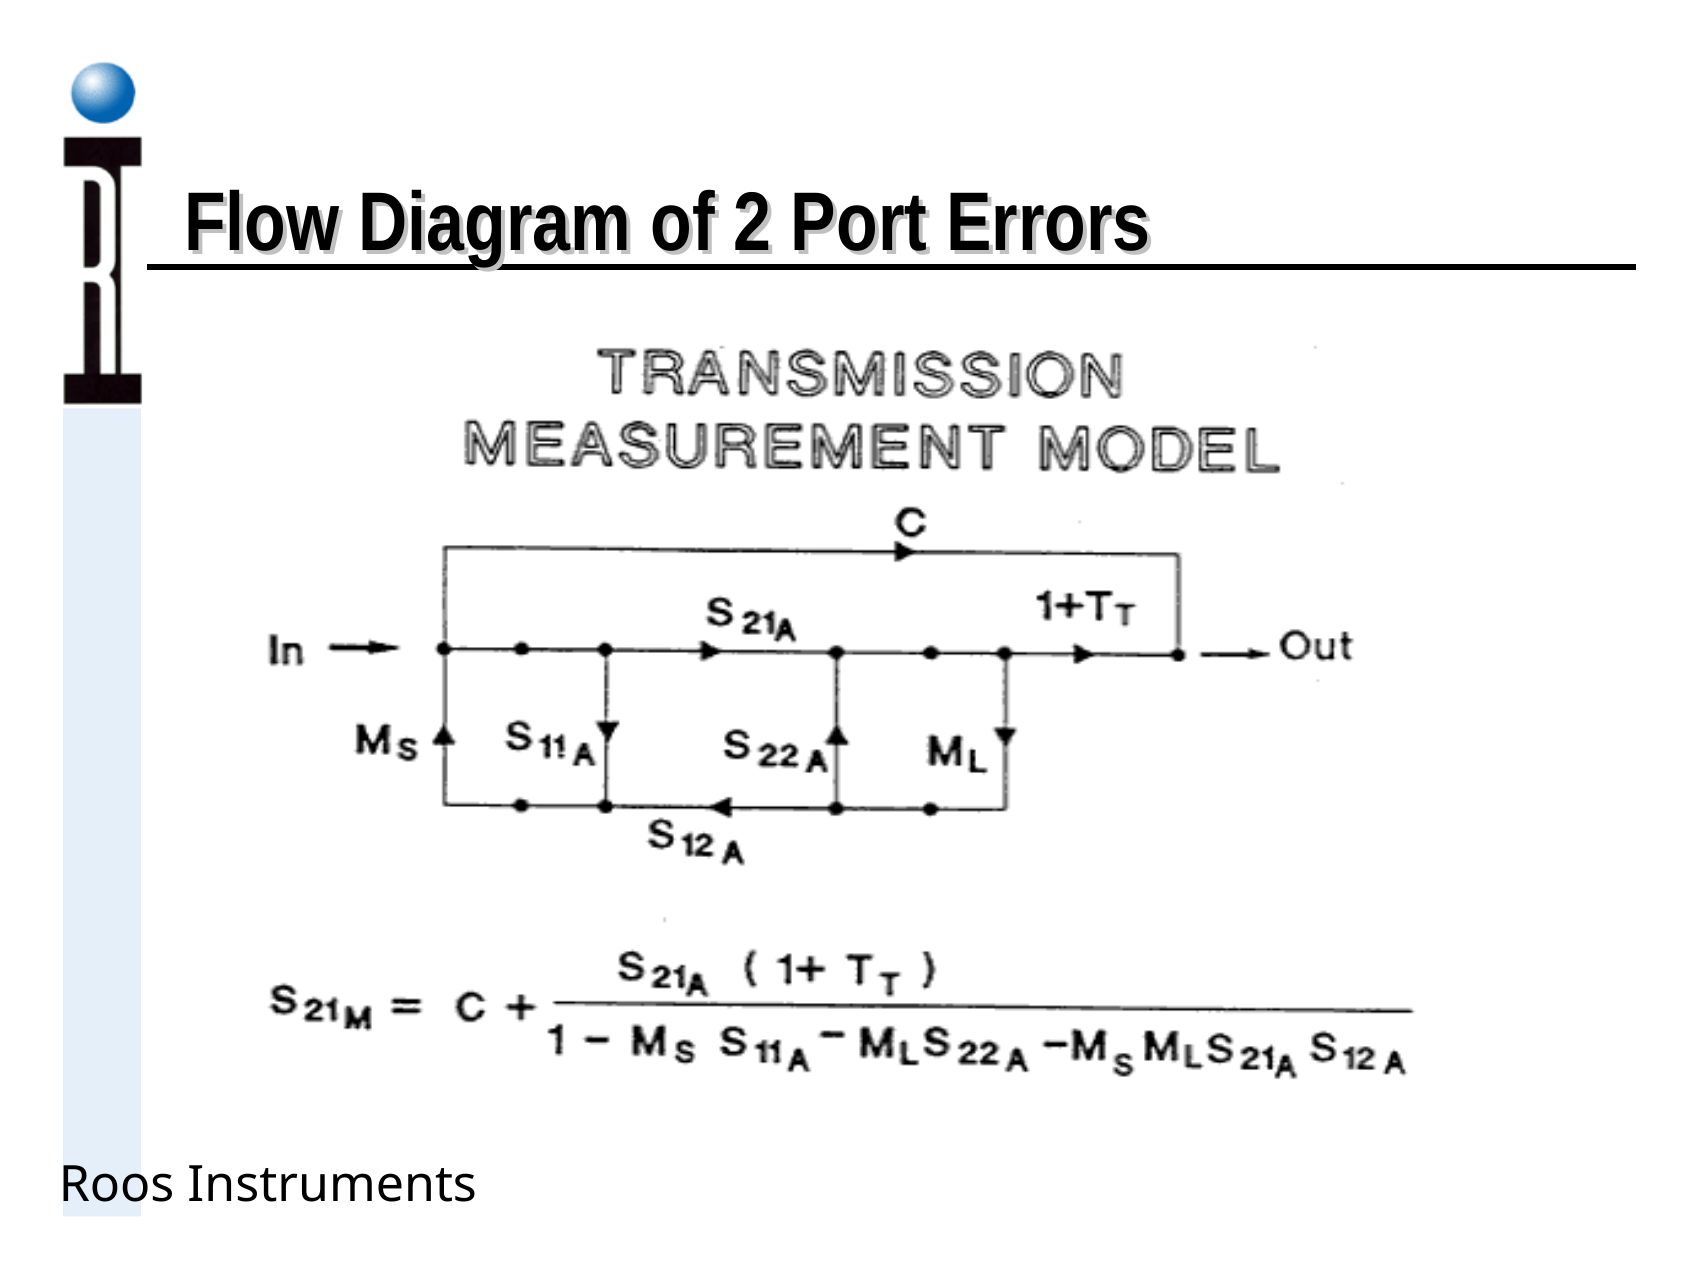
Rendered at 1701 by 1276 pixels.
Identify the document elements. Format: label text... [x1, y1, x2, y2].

picture [254, 340, 1477, 1095]
picture [59, 58, 147, 411]
text_box Flow Diagram of 2 Port Errors [184, 92, 1539, 268]
